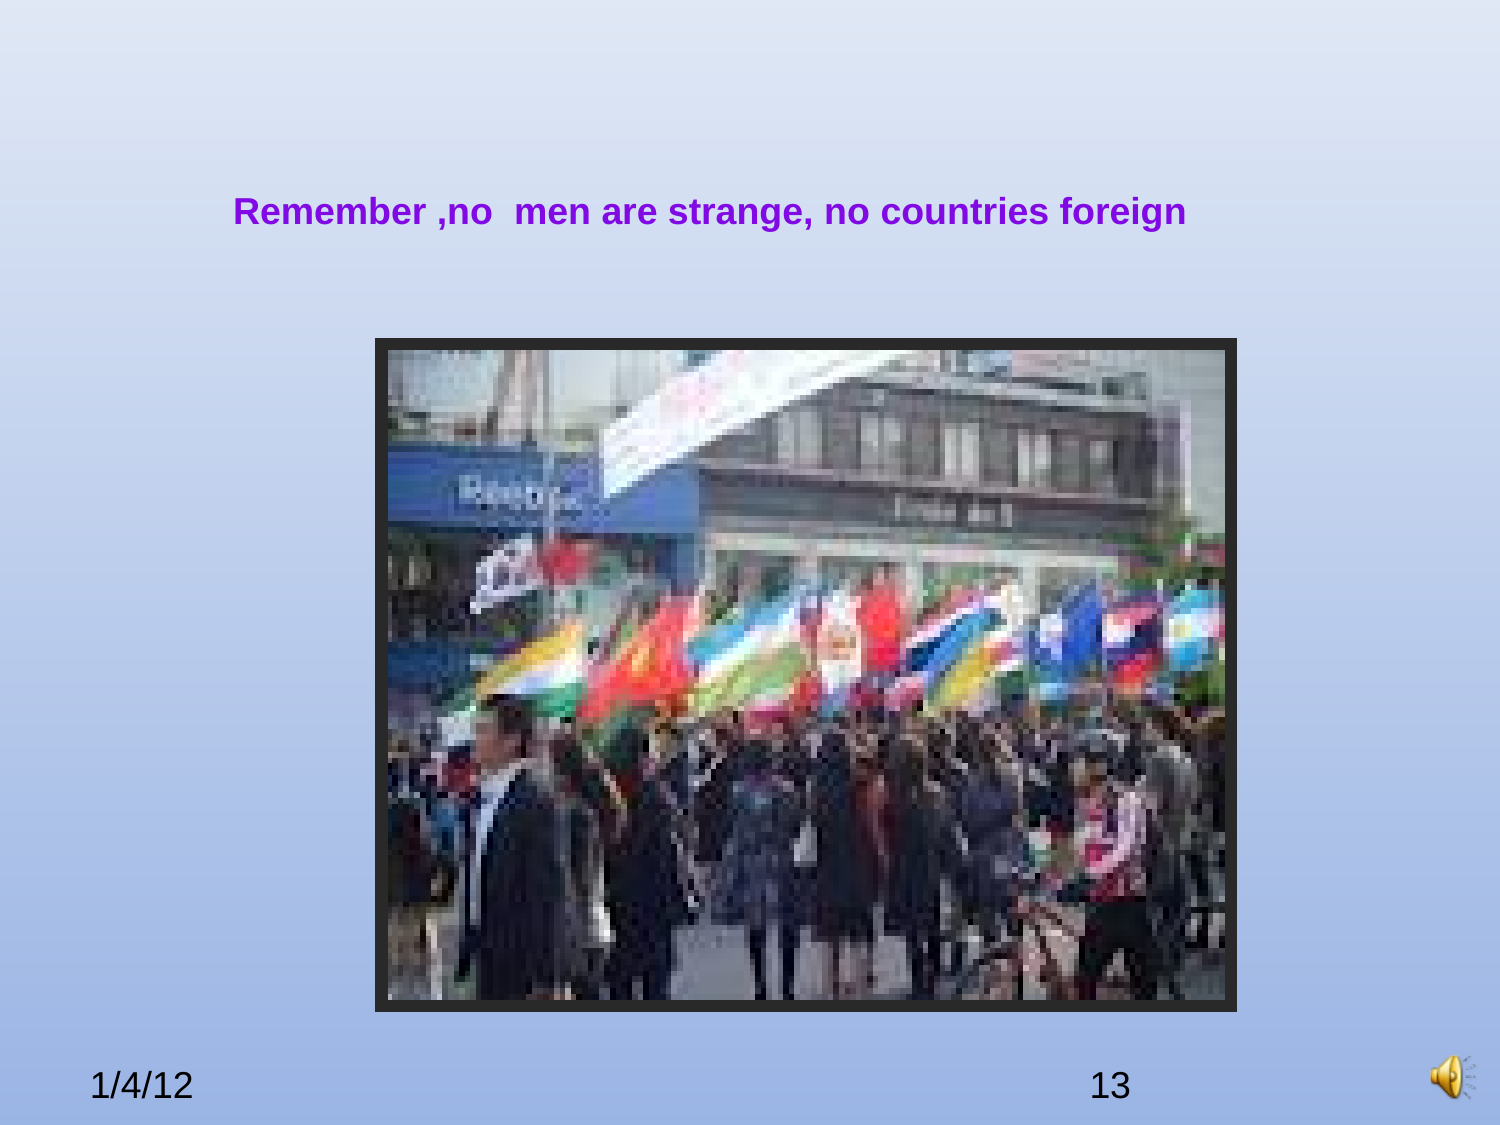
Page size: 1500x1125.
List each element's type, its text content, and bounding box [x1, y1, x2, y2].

picture [1429, 1054, 1480, 1105]
text_box Remember ,no men are strange, no countries foreign [35, 47, 1386, 418]
picture [387, 350, 1225, 1000]
